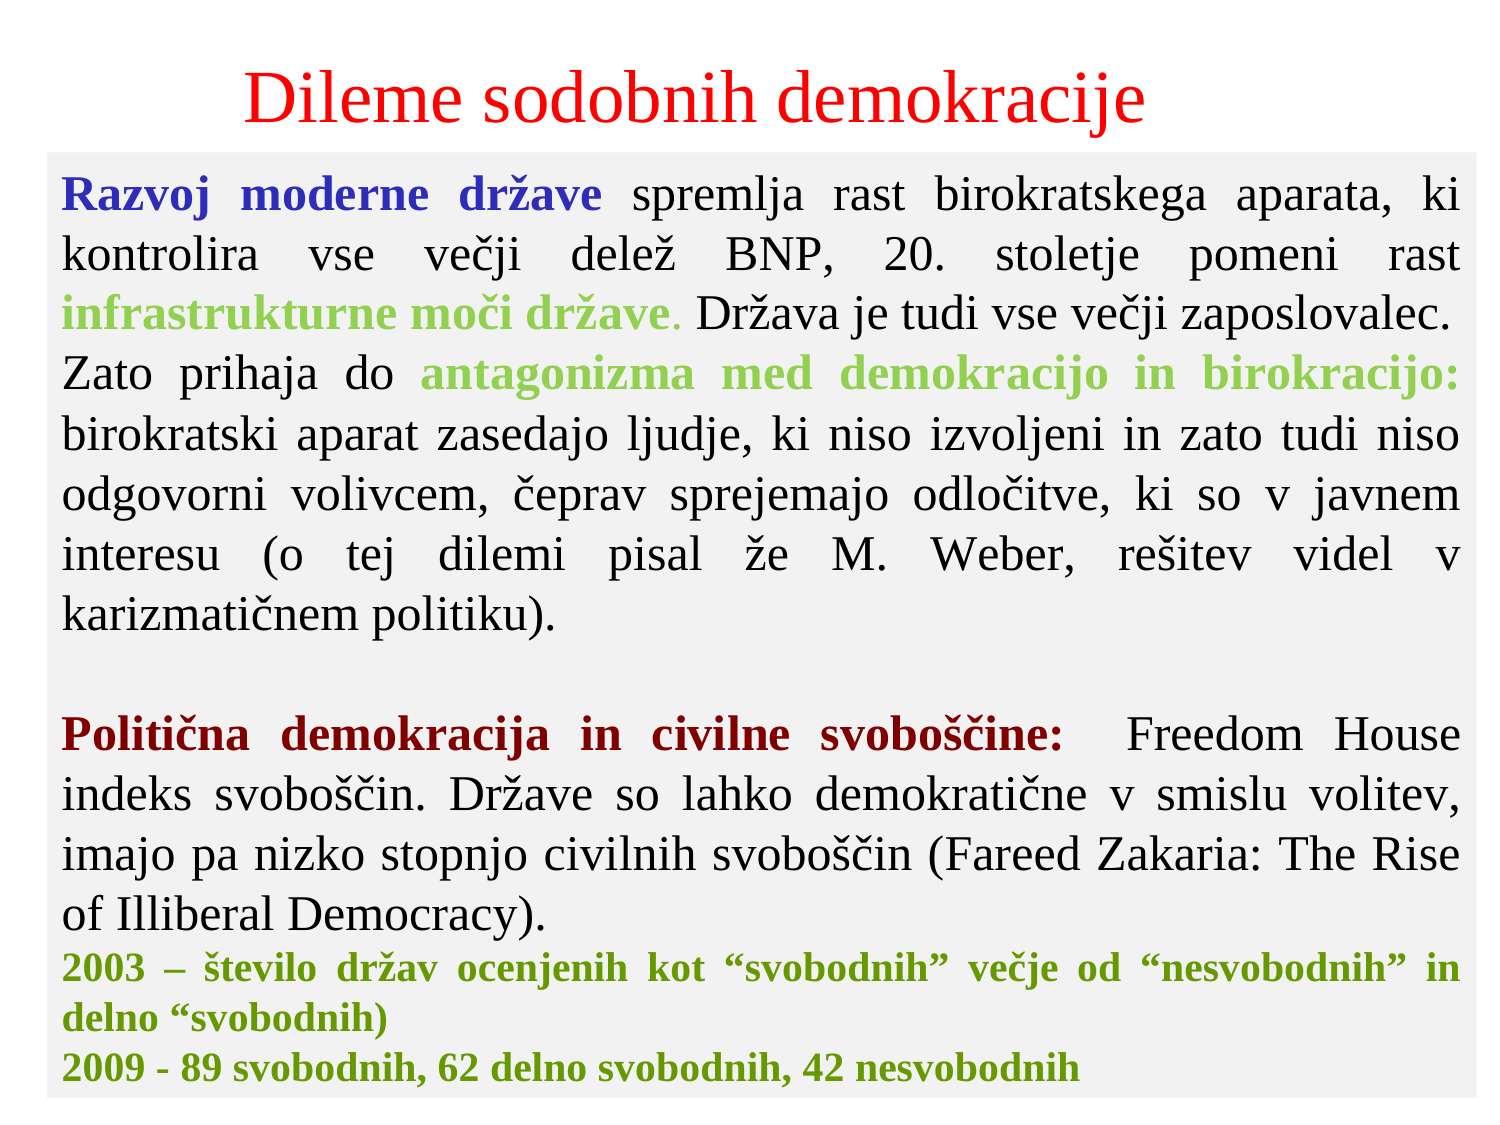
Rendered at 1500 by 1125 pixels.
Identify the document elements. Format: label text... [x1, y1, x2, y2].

text_box Razvoj moderne države spremlja rast birokratskega aparata, ki kontrolira vse večji delež BNP, 20. stoletje pomeni rast infrastrukturne moči države. Država je tudi vse večji zaposlovalec. Zato prihaja do antagonizma med demokracijo in birokracijo: birokratski aparat zasedajo ljudje, ki niso izvoljeni in zato tudi niso odgovorni volivcem, čeprav sprejemajo odločitve, ki so v javnem interesu (o tej dilemi pisal že M. Weber, rešitev videl v karizmatičnem politiku). Politična demokracija in civilne svoboščine: Freedom House indeks svoboščin. Države so lahko demokratične v smislu volitev, imajo pa nizko stopnjo civilnih svoboščin (Fareed Zakaria: The Rise of Illiberal Democracy). 2003 – število držav ocenjenih kot “svobodnih” večje od “nesvobodnih” in delno “svobodnih) 2009 - 89 svobodnih, 62 delno svobodnih, 42 nesvobodnih [46, 152, 1477, 1098]
text_box Dileme sodobnih demokracije [229, 39, 1162, 145]
